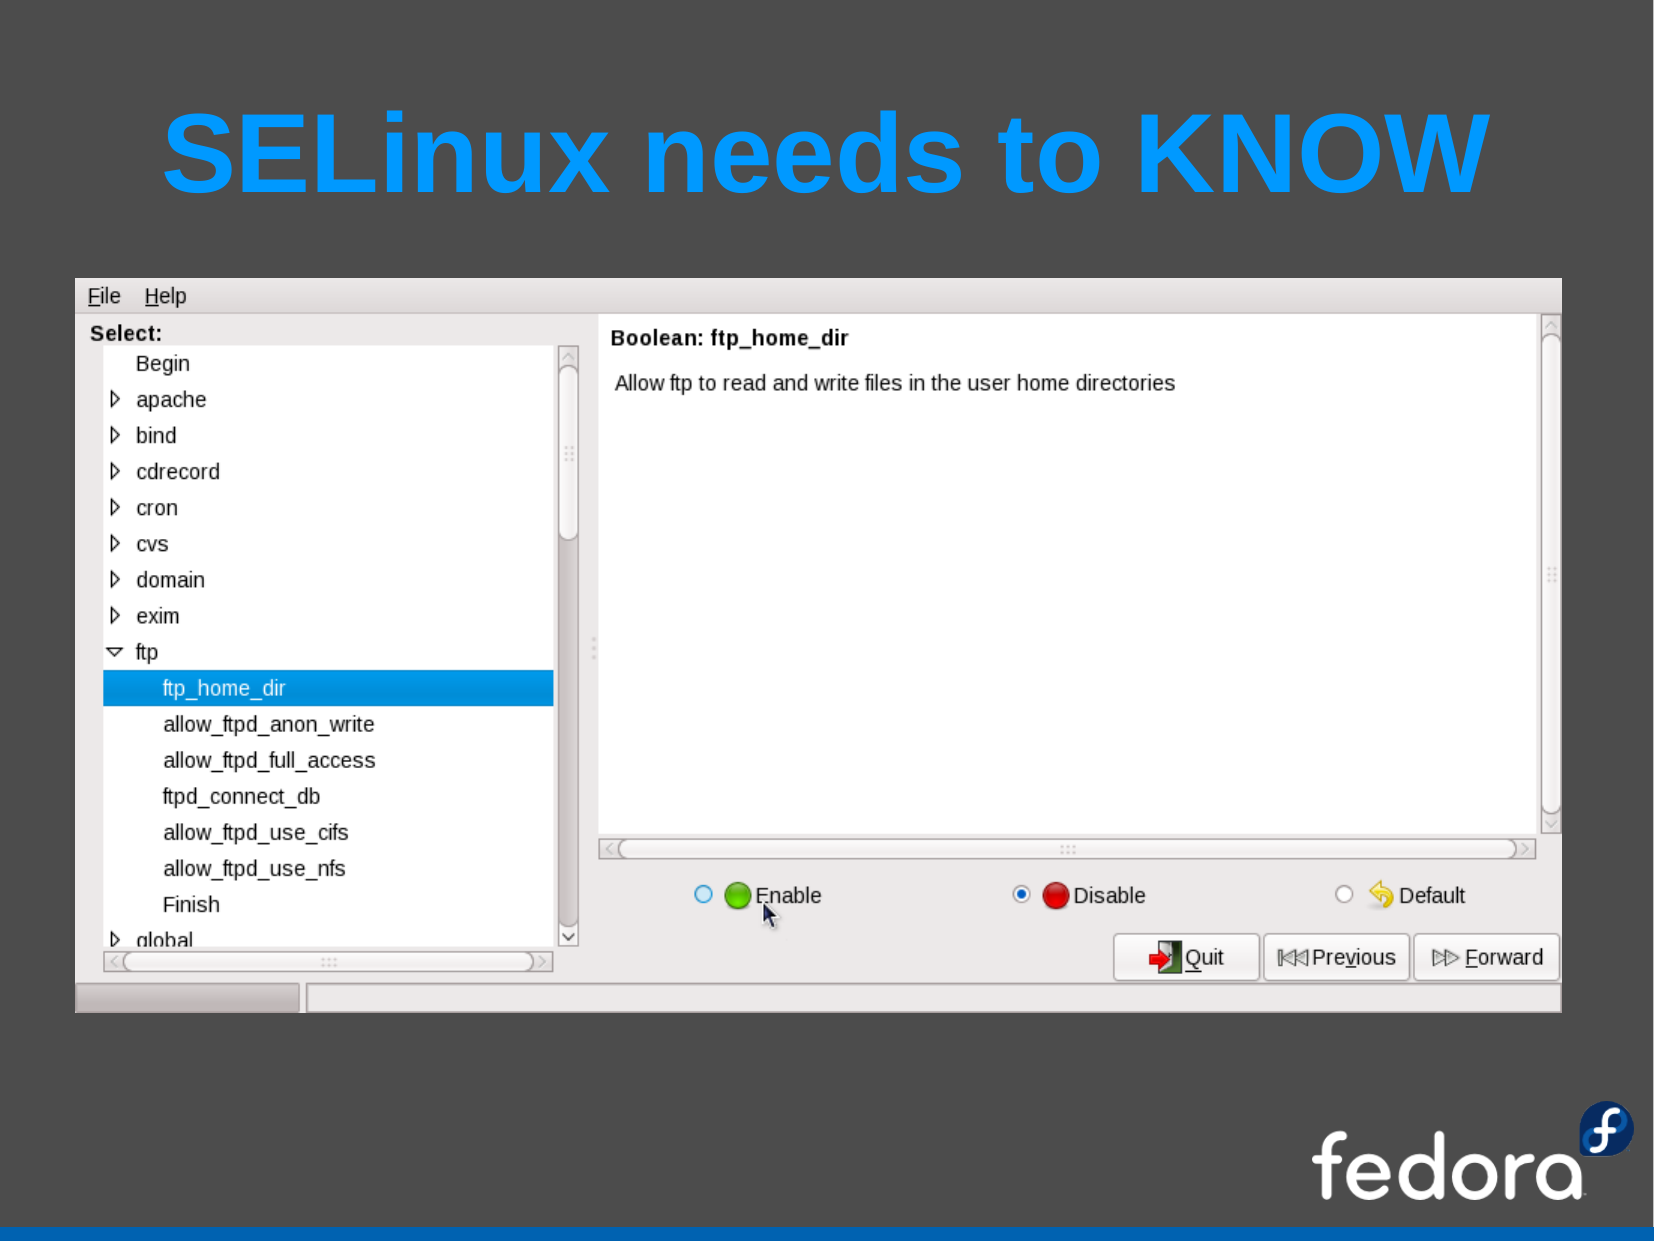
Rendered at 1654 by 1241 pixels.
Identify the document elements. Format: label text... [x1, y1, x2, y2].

picture [75, 276, 1576, 1013]
picture [1312, 1101, 1634, 1200]
title SELinux needs to KNOW [82, 49, 1571, 257]
